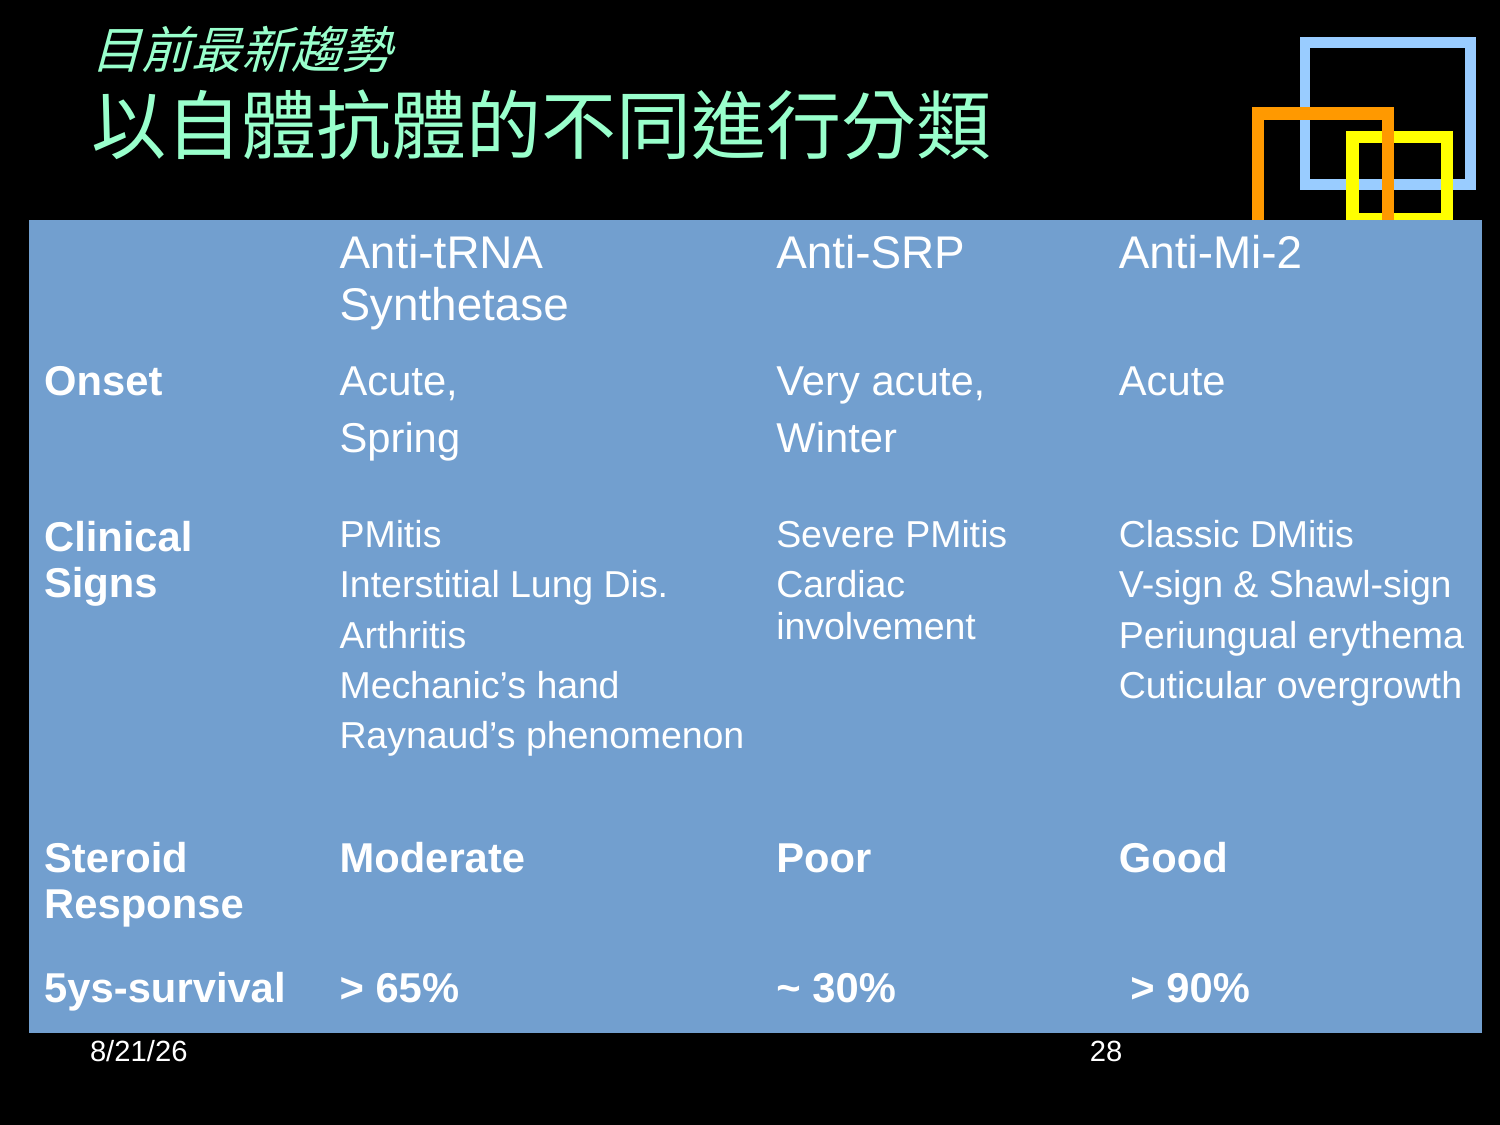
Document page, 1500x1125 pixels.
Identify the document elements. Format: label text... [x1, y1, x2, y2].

text_box [1074, 1033, 1426, 1103]
table_header Anti-Mi-2 [1104, 220, 1482, 350]
text_box [75, 1033, 426, 1103]
table_cell Acute, Spring [325, 350, 762, 506]
table_header [29, 220, 325, 350]
table_cell 5ys-survival [29, 957, 325, 1033]
table_cell > 65% [325, 957, 762, 1033]
table_header Anti-tRNA Synthetase [325, 220, 762, 350]
table_cell PMitis Interstitial Lung Dis. Arthritis Mechanic’s hand Raynaud’s phenomenon [325, 506, 762, 827]
table_cell Acute [1104, 350, 1482, 506]
table_cell > 90% [1104, 957, 1482, 1033]
table_cell Moderate [325, 827, 762, 957]
text_box 目前最新趨勢 以自體抗體的不同進行分類 [77, 0, 1461, 187]
table_cell Classic DMitis V-sign & Shawl-sign Periungual erythema Cuticular overgrowth [1104, 506, 1482, 827]
table_cell Clinical Signs [29, 506, 325, 827]
table_cell Poor [762, 827, 1104, 957]
table_cell Good [1104, 827, 1482, 957]
table_cell Steroid Response [29, 827, 325, 957]
table_cell Very acute, Winter [762, 350, 1104, 506]
table_cell Onset [29, 350, 325, 506]
table_header Anti-SRP [762, 220, 1104, 350]
table_cell ~ 30% [762, 957, 1104, 1033]
table_cell Severe PMitis Cardiac involvement [762, 506, 1104, 827]
